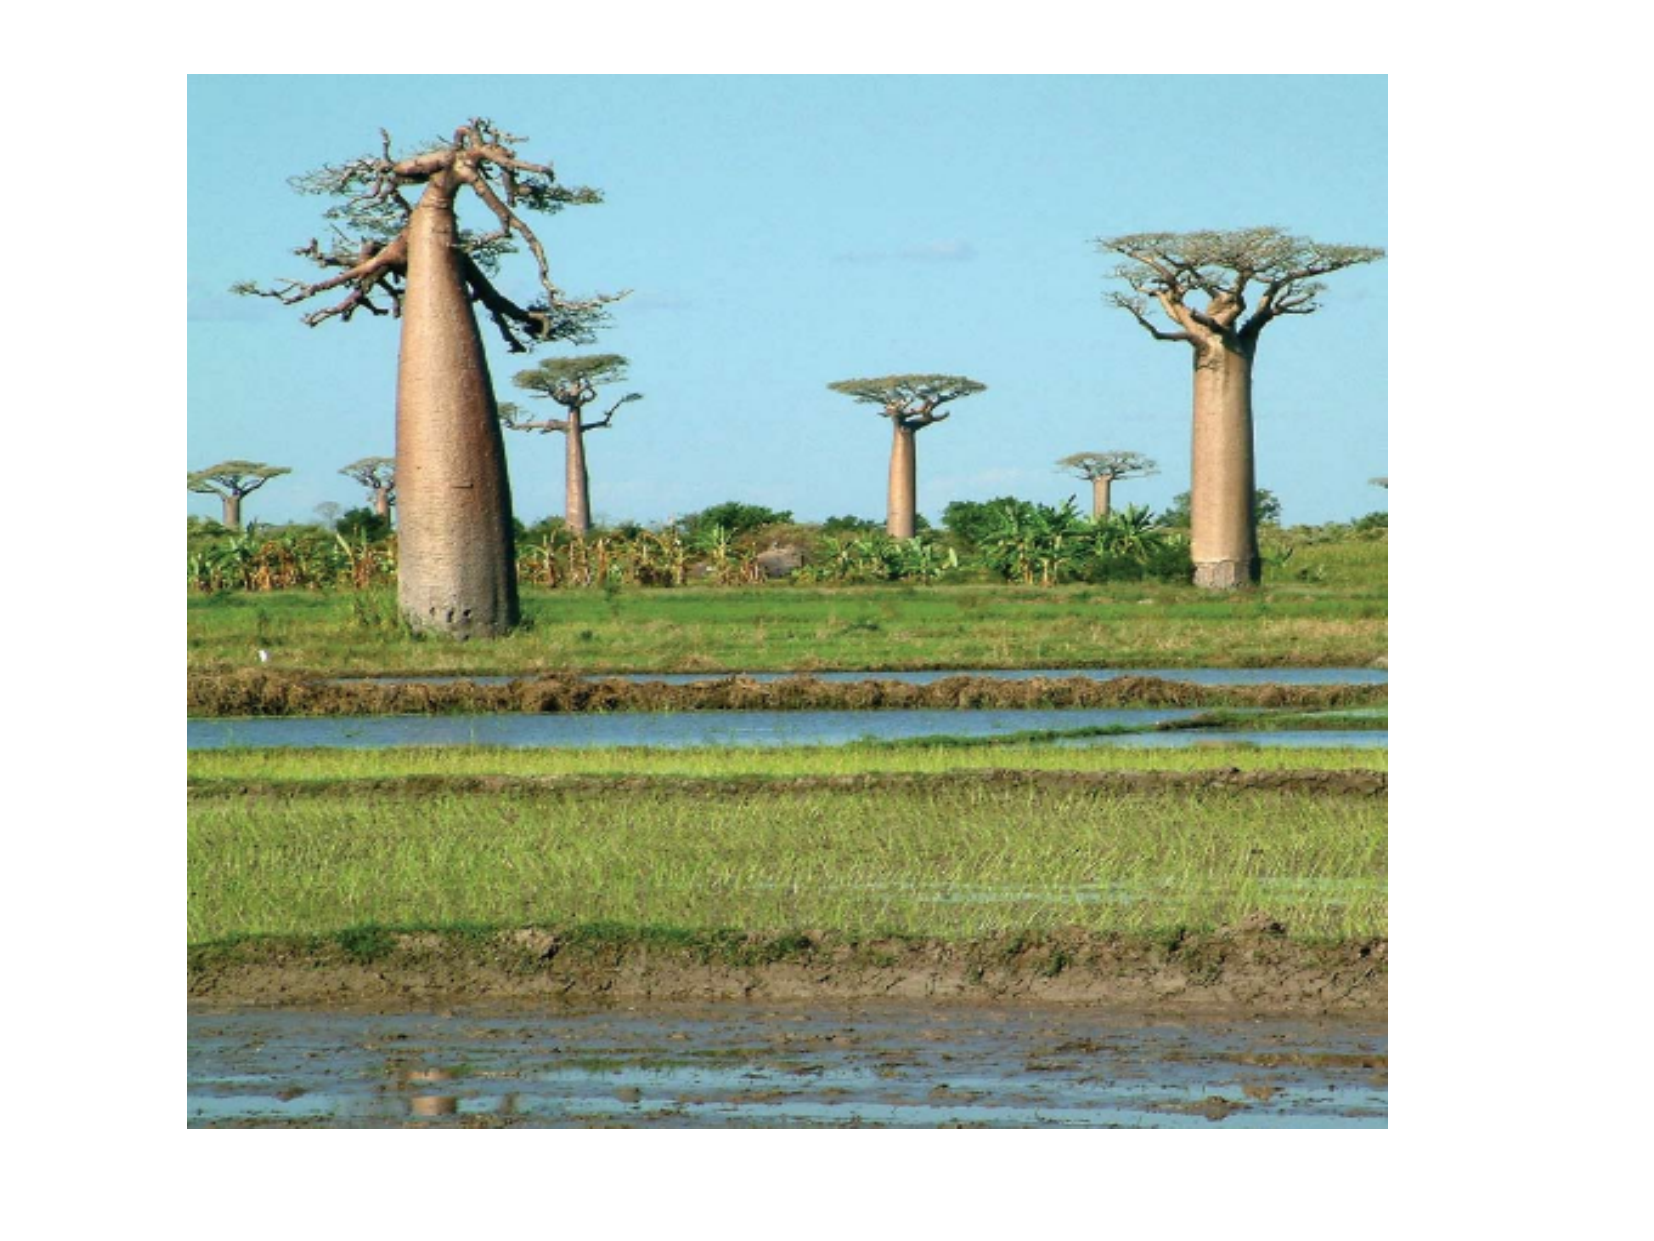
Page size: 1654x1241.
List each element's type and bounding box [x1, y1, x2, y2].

picture [187, 74, 1388, 1129]
